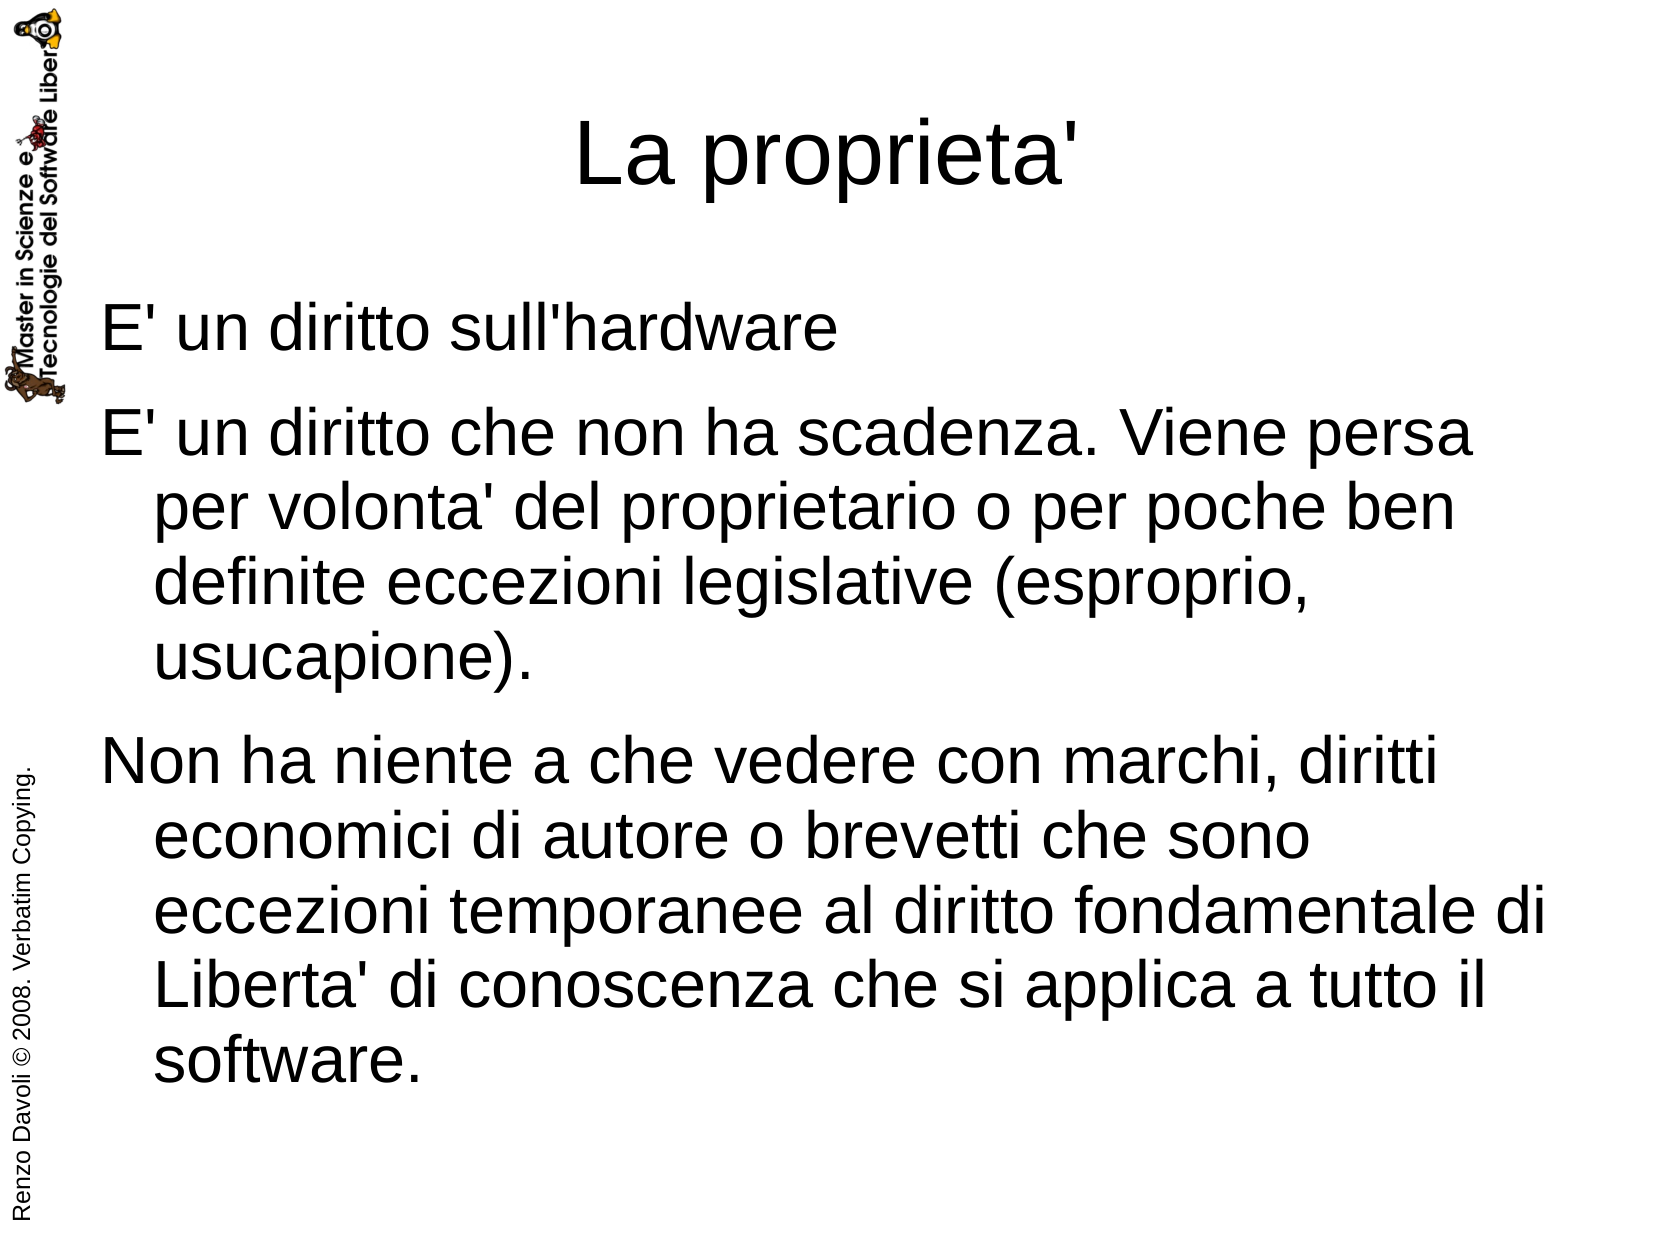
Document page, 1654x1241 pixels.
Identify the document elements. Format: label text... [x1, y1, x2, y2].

list E' un diritto sull'hardware E' un diritto che non ha scadenza. Viene persa per volonta' del proprietario o per poche ben definite eccezioni legislative (esproprio, usucapione). Non ha niente a che vedere con marchi, diritti economici di autore o brevetti che sono eccezioni temporanee al diritto fondamentale di Liberta' di conoscenza che si applica a tutto il software. [82, 290, 1571, 1097]
picture [1, 2, 69, 413]
title La proprieta' [82, 56, 1571, 250]
